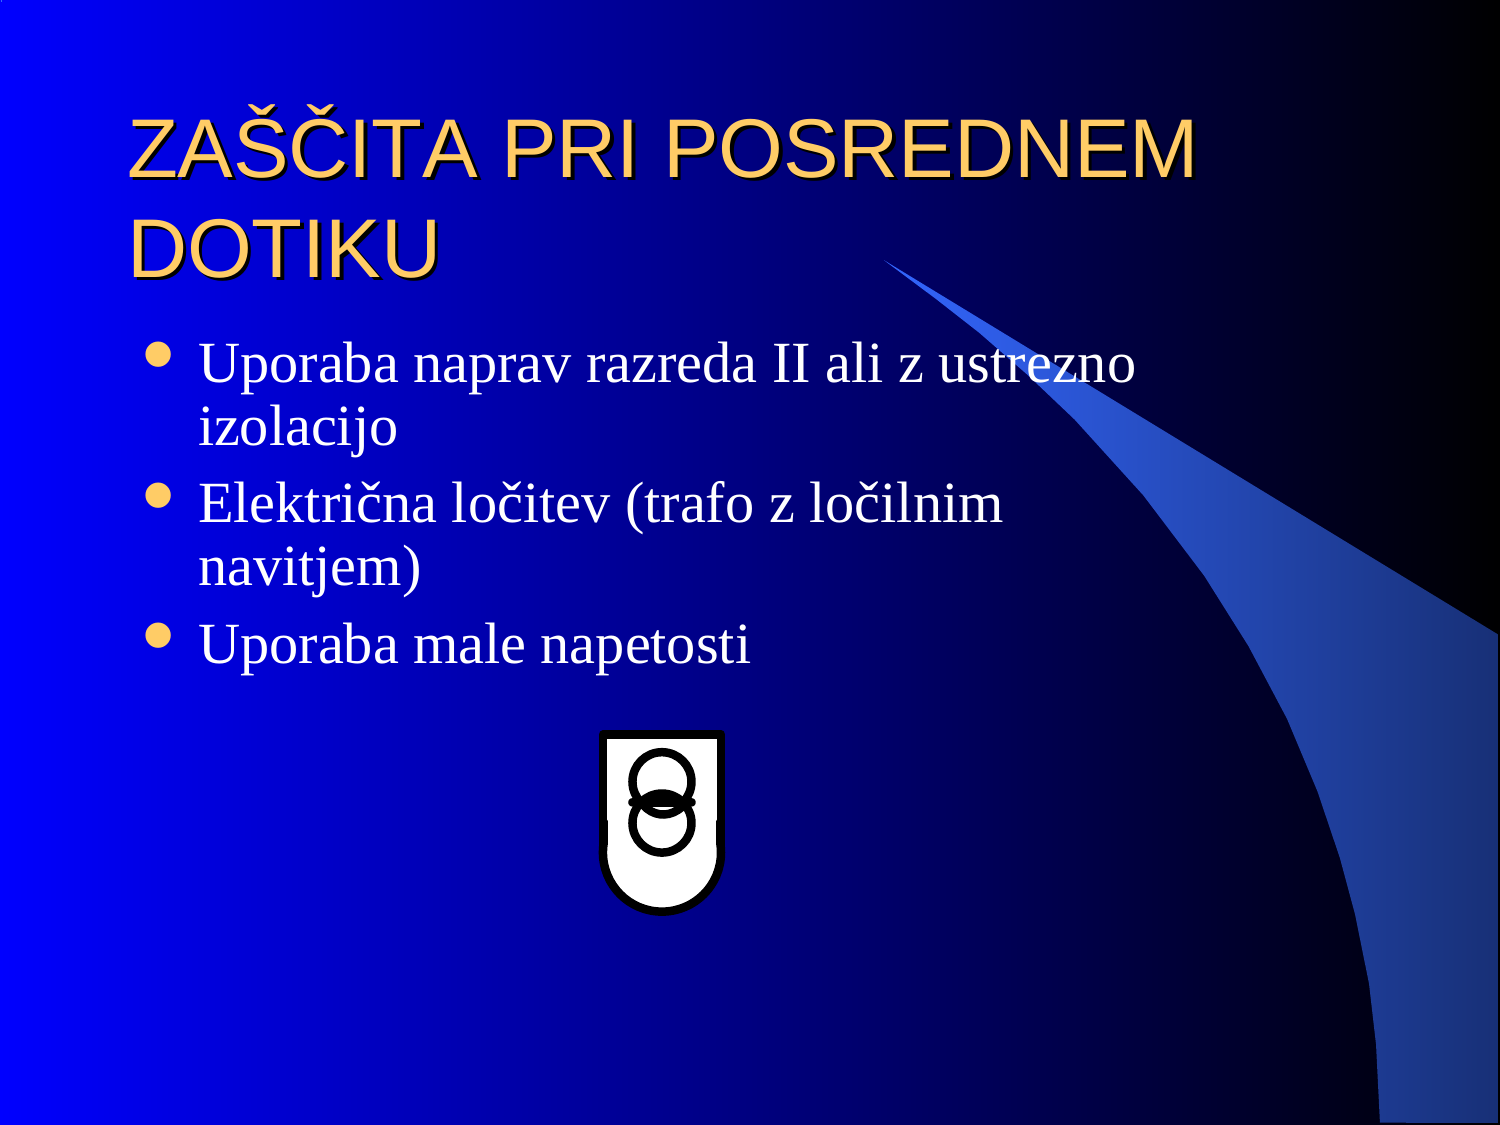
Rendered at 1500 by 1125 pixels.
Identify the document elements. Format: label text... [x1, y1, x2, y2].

chart [596, 727, 728, 919]
list Uporaba naprav razreda II ali z ustrezno izolacijo Električna ločitev (trafo z ločilnim navitjem) Uporaba male napetosti [111, 324, 1188, 776]
title ZAŠČITA PRI POSREDNEM DOTIKU [111, 86, 1438, 302]
